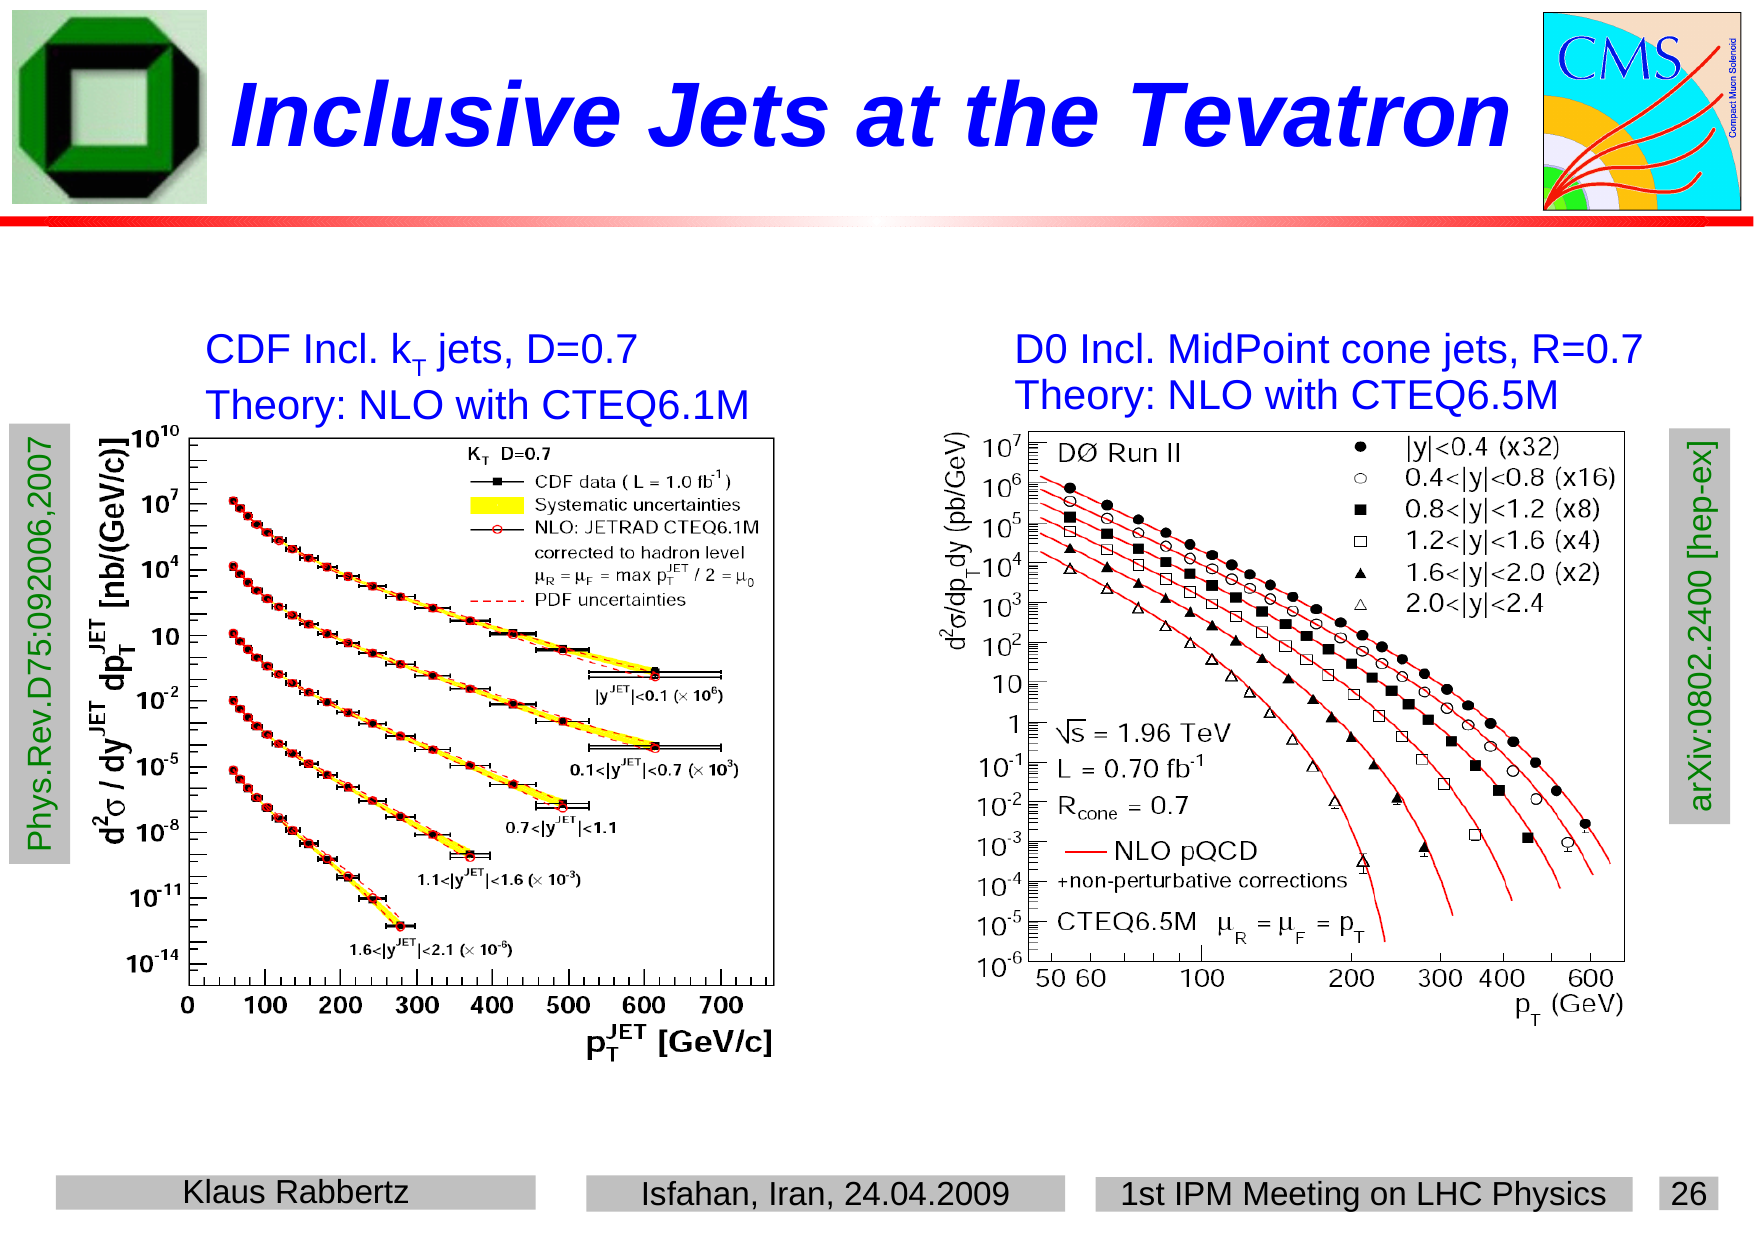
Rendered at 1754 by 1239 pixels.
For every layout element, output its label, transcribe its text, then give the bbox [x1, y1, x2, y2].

picture [931, 421, 1636, 1032]
picture [73, 422, 785, 1071]
text_box CDF Incl. kT jets, D=0.7 Theory: NLO with CTEQ6.1M [193, 313, 763, 441]
picture [1542, 11, 1742, 211]
text_box arXiv:0802.2400 [hep-ex] [1669, 428, 1731, 825]
title Inclusive Jets at the Tevatron [220, 16, 1525, 213]
text_box D0 Incl. MidPoint cone jets, R=0.7 Theory: NLO with CTEQ6.5M [1002, 313, 1657, 431]
picture [12, 10, 207, 204]
text_box Phys.Rev.D75:092006,2007 [9, 424, 71, 864]
